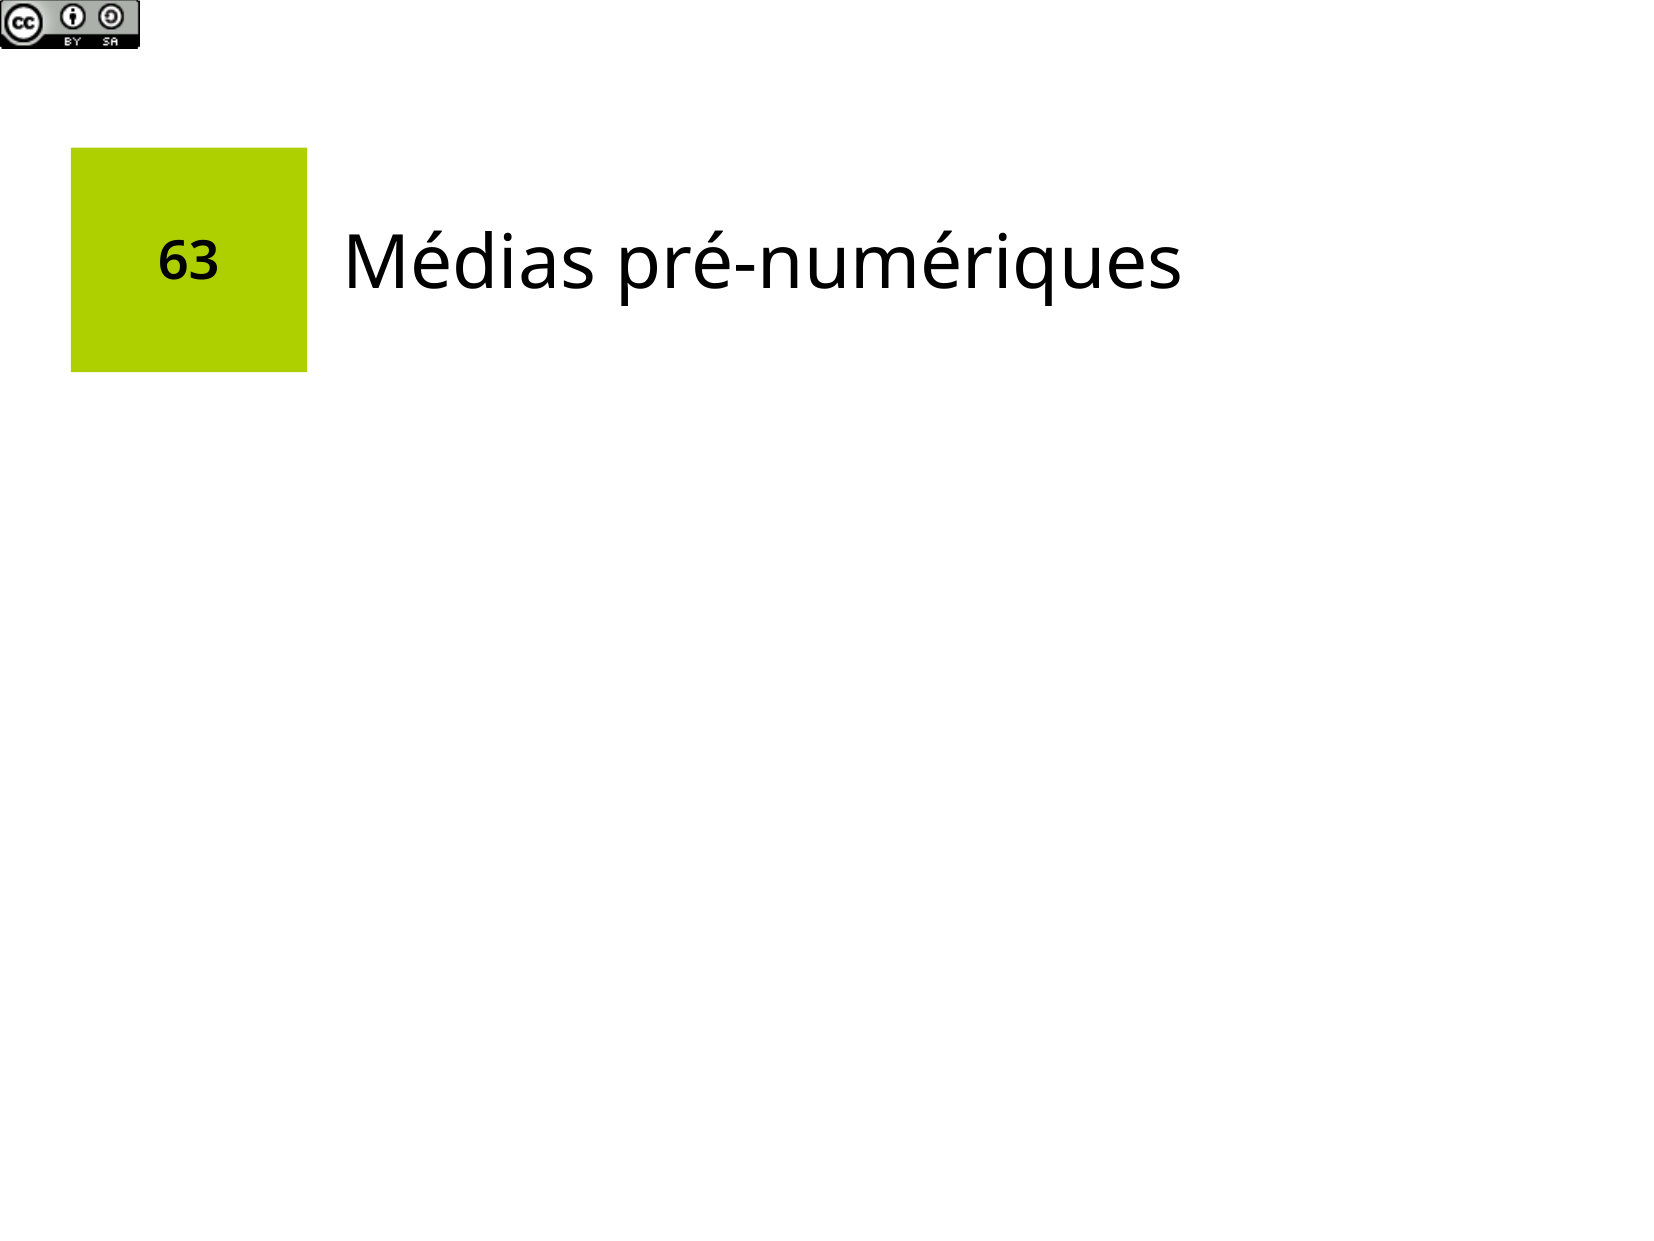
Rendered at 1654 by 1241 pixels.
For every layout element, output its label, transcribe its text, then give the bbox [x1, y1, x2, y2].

picture [0, 0, 140, 49]
title Médias pré-numériques [342, 59, 1571, 461]
